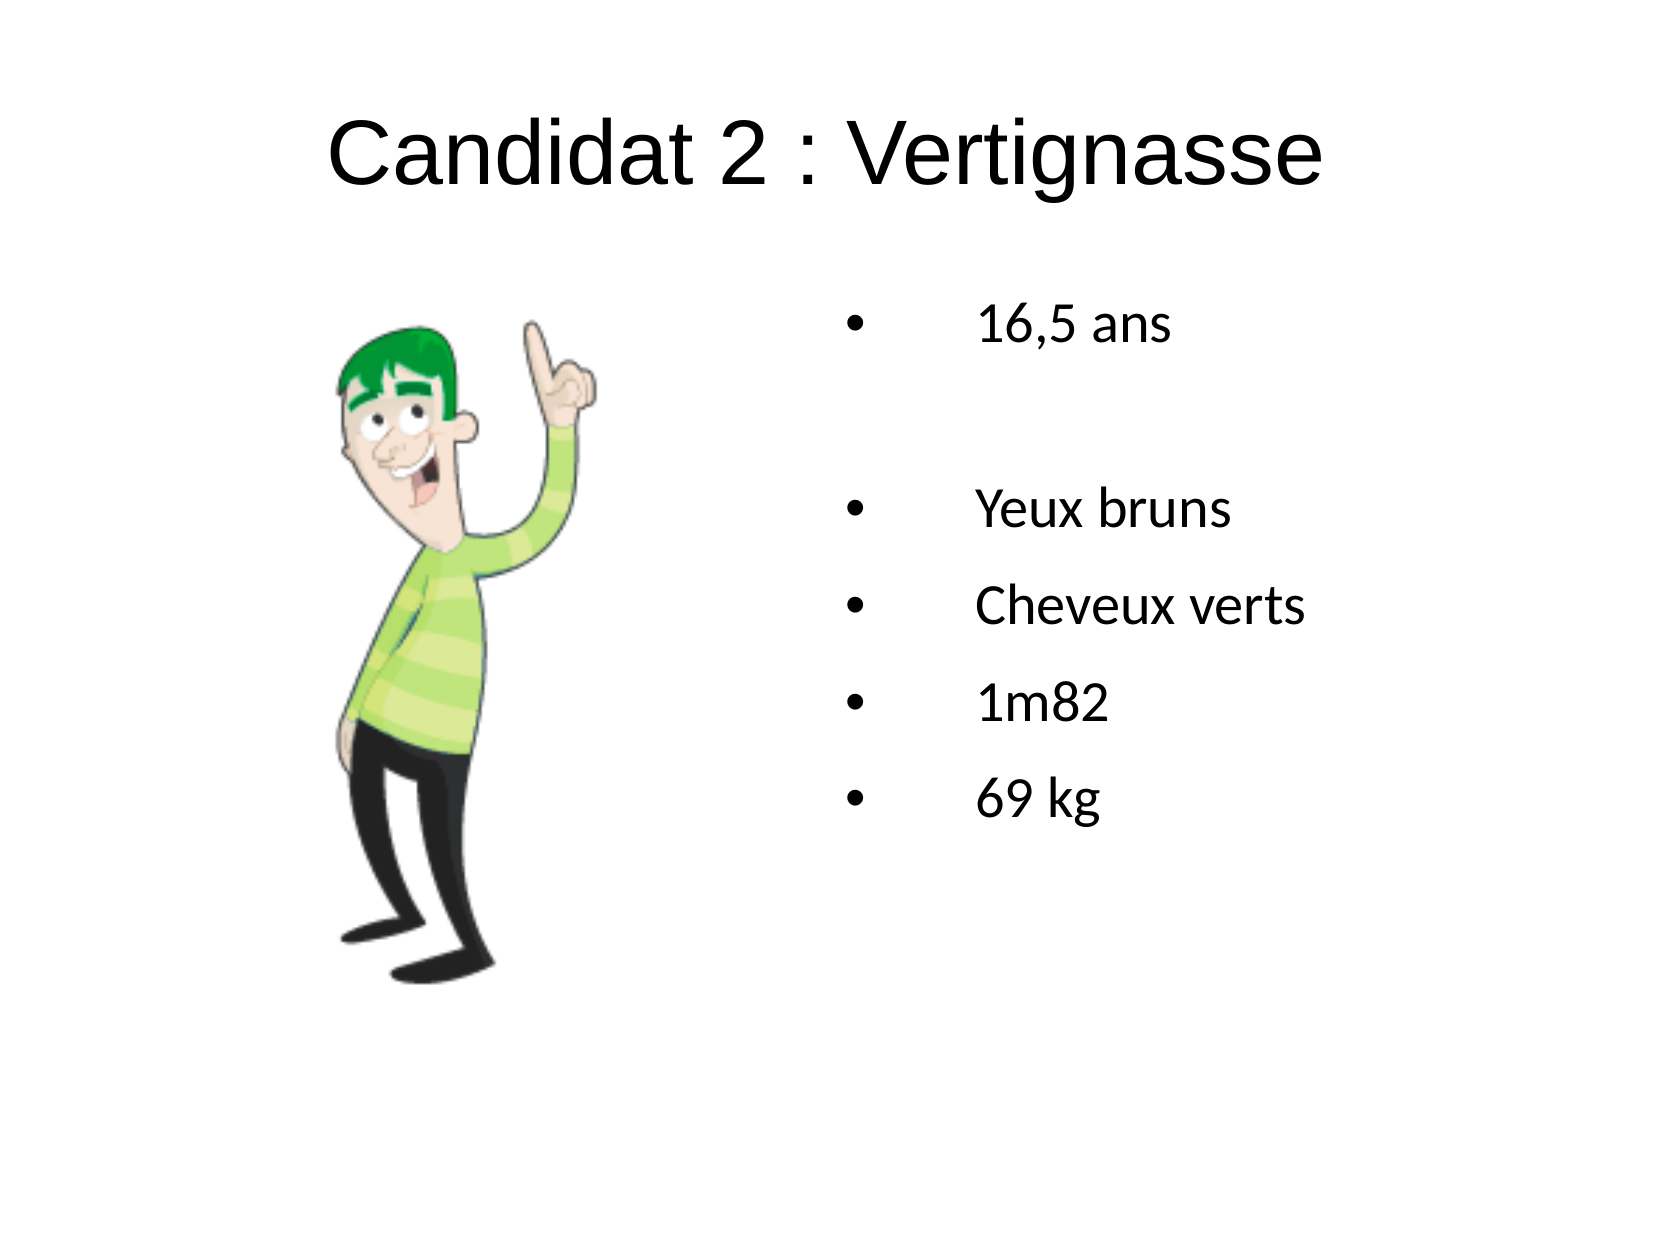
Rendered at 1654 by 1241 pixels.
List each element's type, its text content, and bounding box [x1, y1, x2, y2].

title Candidat 2 : Vertignasse [82, 49, 1571, 257]
list • 16,5 ans • Yeux bruns • Cheveux verts • 1m82 • 69 kg [845, 290, 1572, 1010]
picture [219, 290, 673, 1010]
